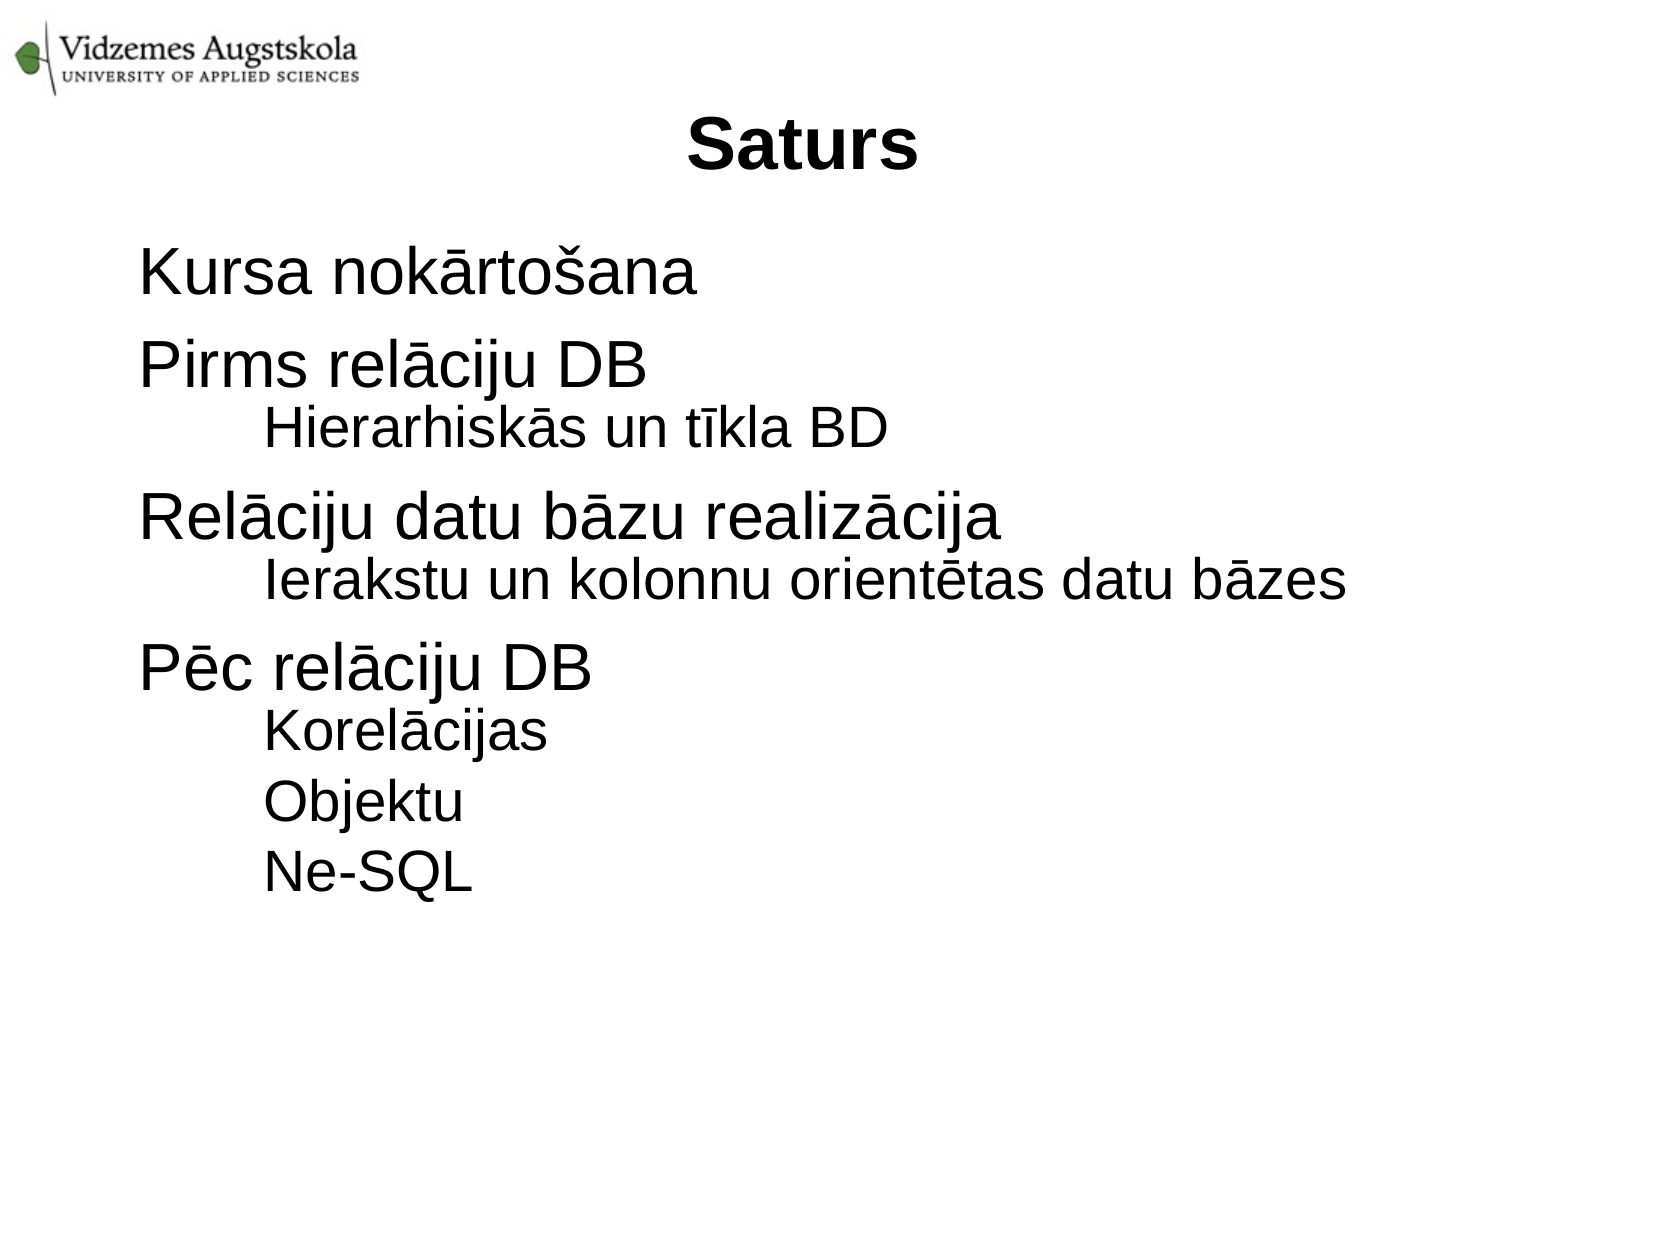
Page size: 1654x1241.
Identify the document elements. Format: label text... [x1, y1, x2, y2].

picture [5, 2, 368, 113]
title Saturs [94, 96, 1512, 195]
list Kursa nokārtošana Pirms relāciju DB Hierarhiskās un tīkla BD Relāciju datu bāzu realizācija Ierakstu un kolonnu orientētas datu bāzes Pēc relāciju DB Korelācijas Objektu Ne-SQL [82, 236, 1569, 1107]
